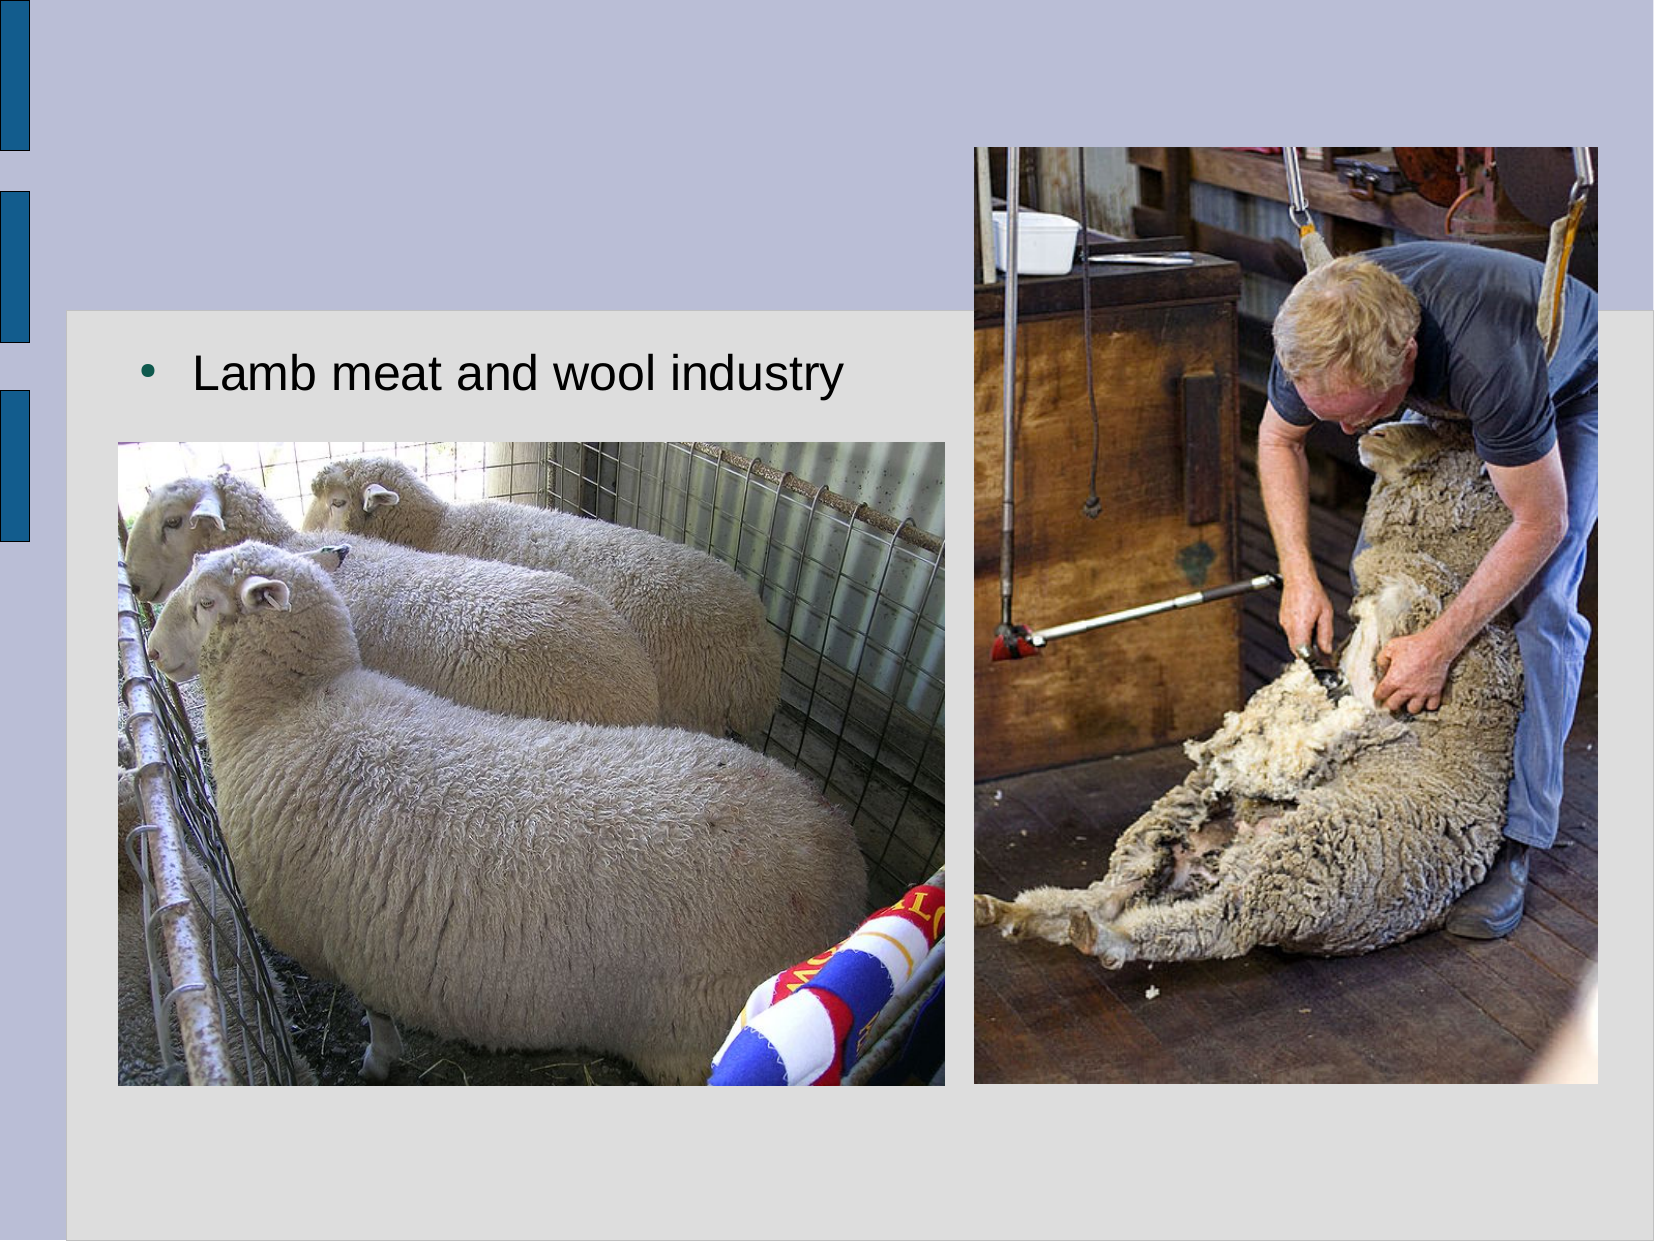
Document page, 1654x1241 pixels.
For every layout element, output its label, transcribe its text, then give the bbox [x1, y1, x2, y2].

list Lamb meat and wool industry [121, 344, 1534, 1127]
picture [118, 442, 945, 1086]
picture [974, 147, 1598, 1084]
